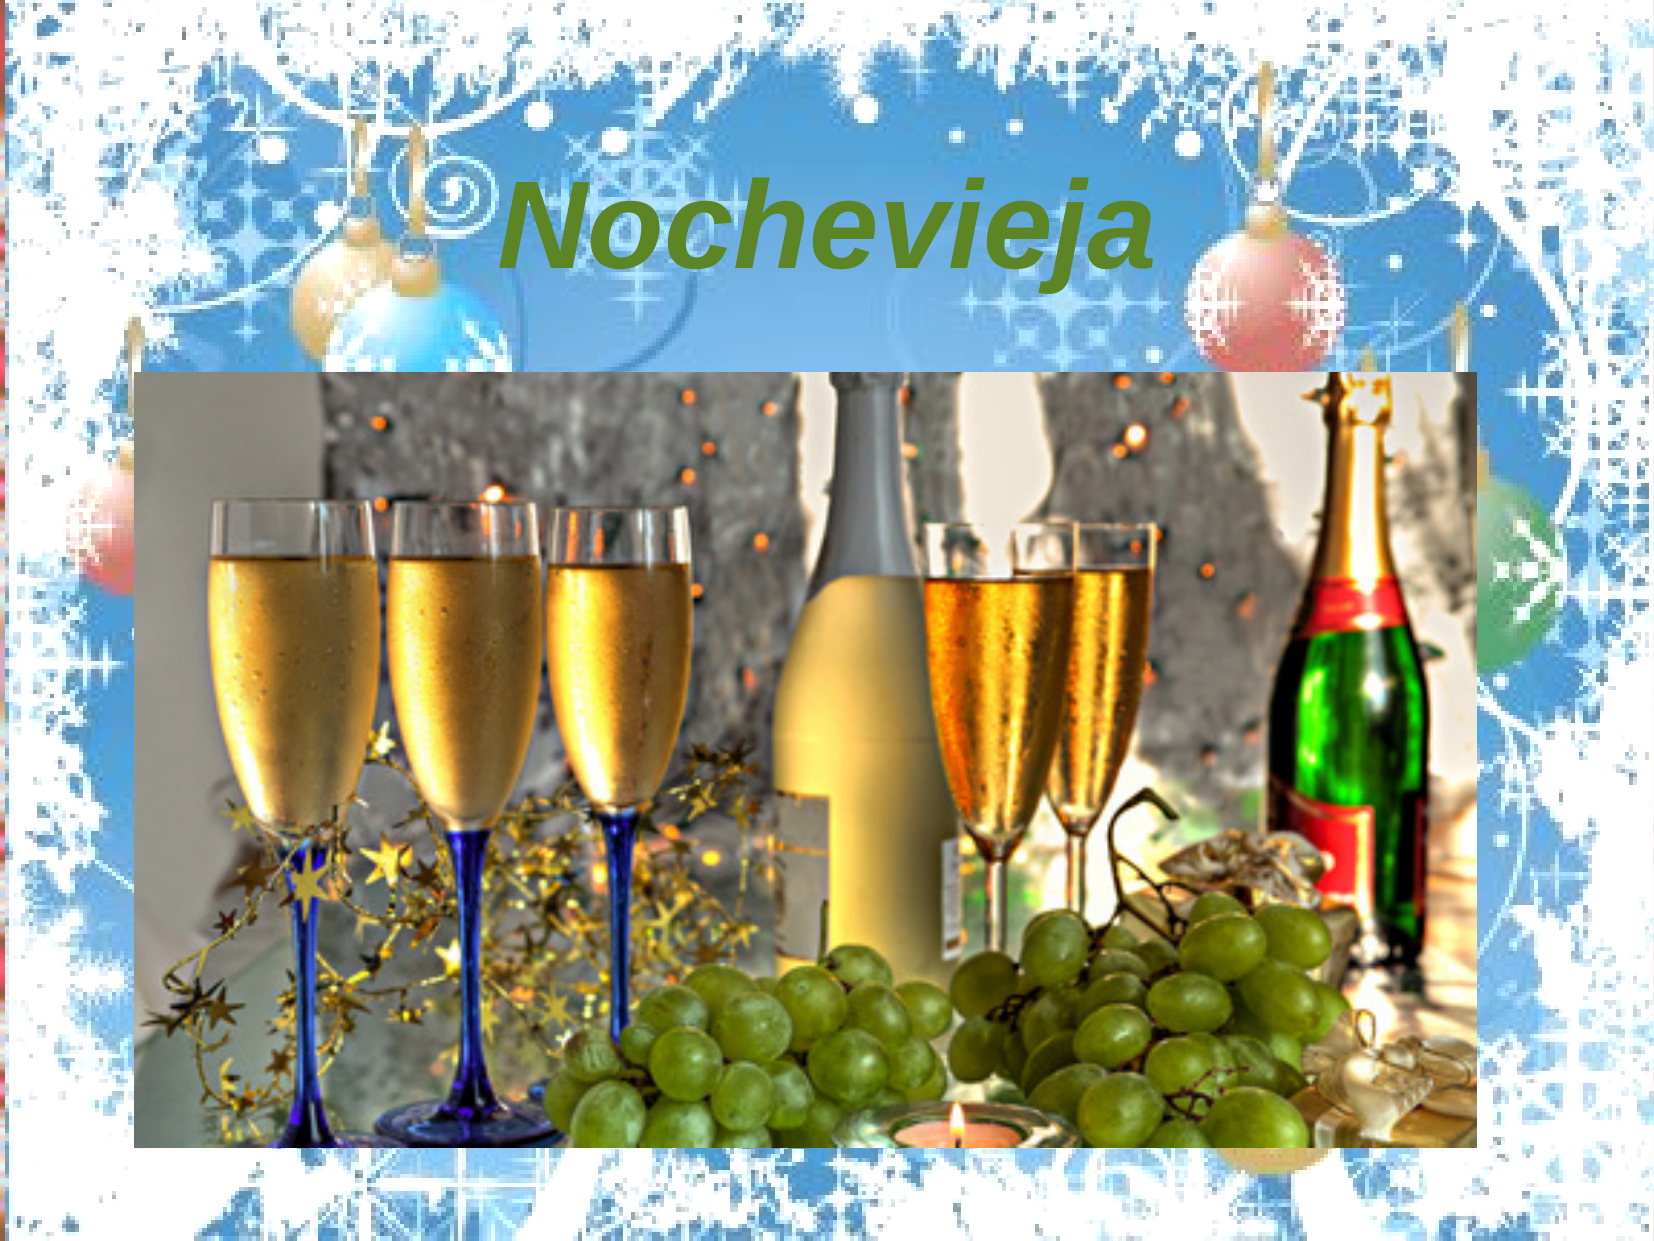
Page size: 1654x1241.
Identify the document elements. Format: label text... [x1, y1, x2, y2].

title Nochevieja [121, 114, 1534, 322]
picture [5, 0, 1654, 1241]
